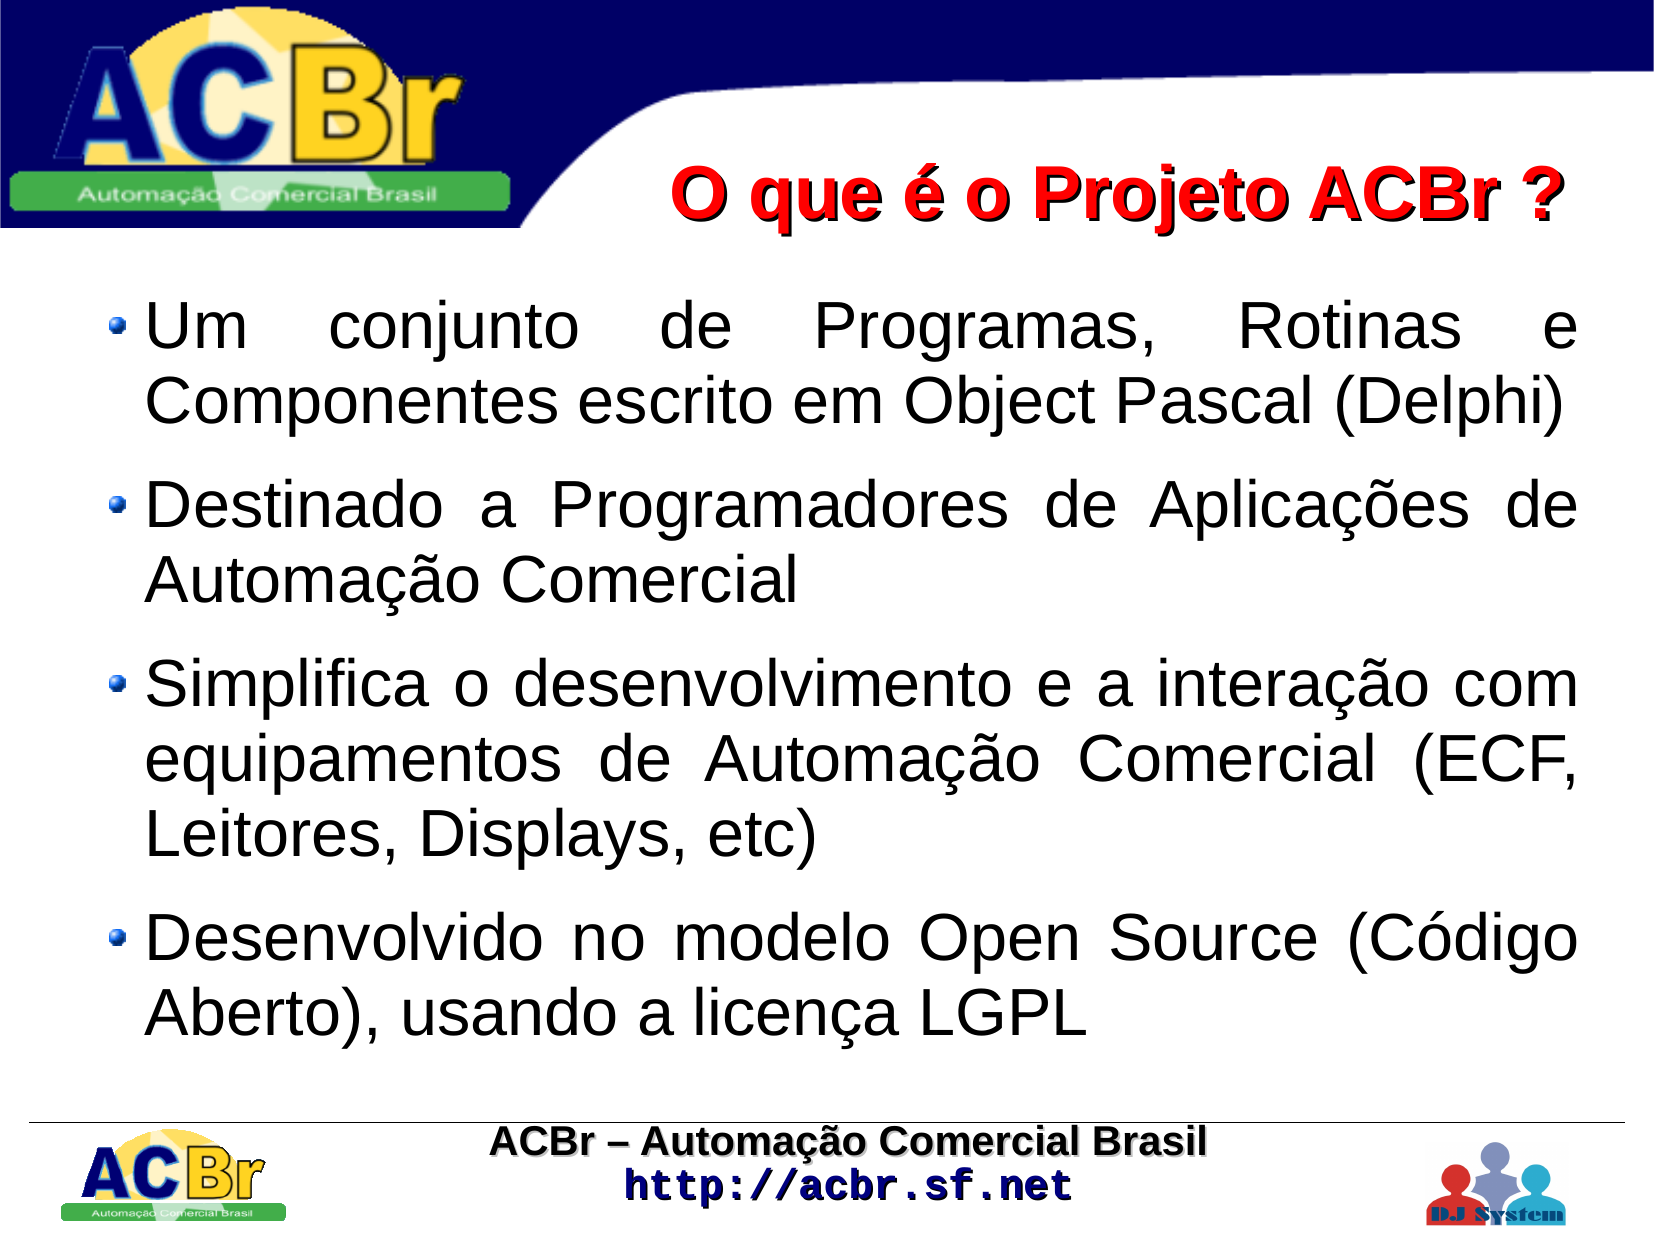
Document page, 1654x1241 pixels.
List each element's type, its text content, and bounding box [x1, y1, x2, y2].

picture [59, 1127, 287, 1224]
picture [0, 0, 1654, 228]
title O que é o Projeto ACBr ? [604, 108, 1631, 277]
list Um conjunto de Programas, Rotinas e Componentes escrito em Object Pascal (Delphi) Destinado a Programadores de Aplicações de Automação Comercial Simplifica o desenvolvimento e a interação com equipamentos de Automação Comercial (ECF, Leitores, Displays, etc) Desenvolvido no modelo Open Source (Código Aberto), usando a licença LGPL [74, 288, 1581, 1092]
picture [1425, 1142, 1569, 1227]
